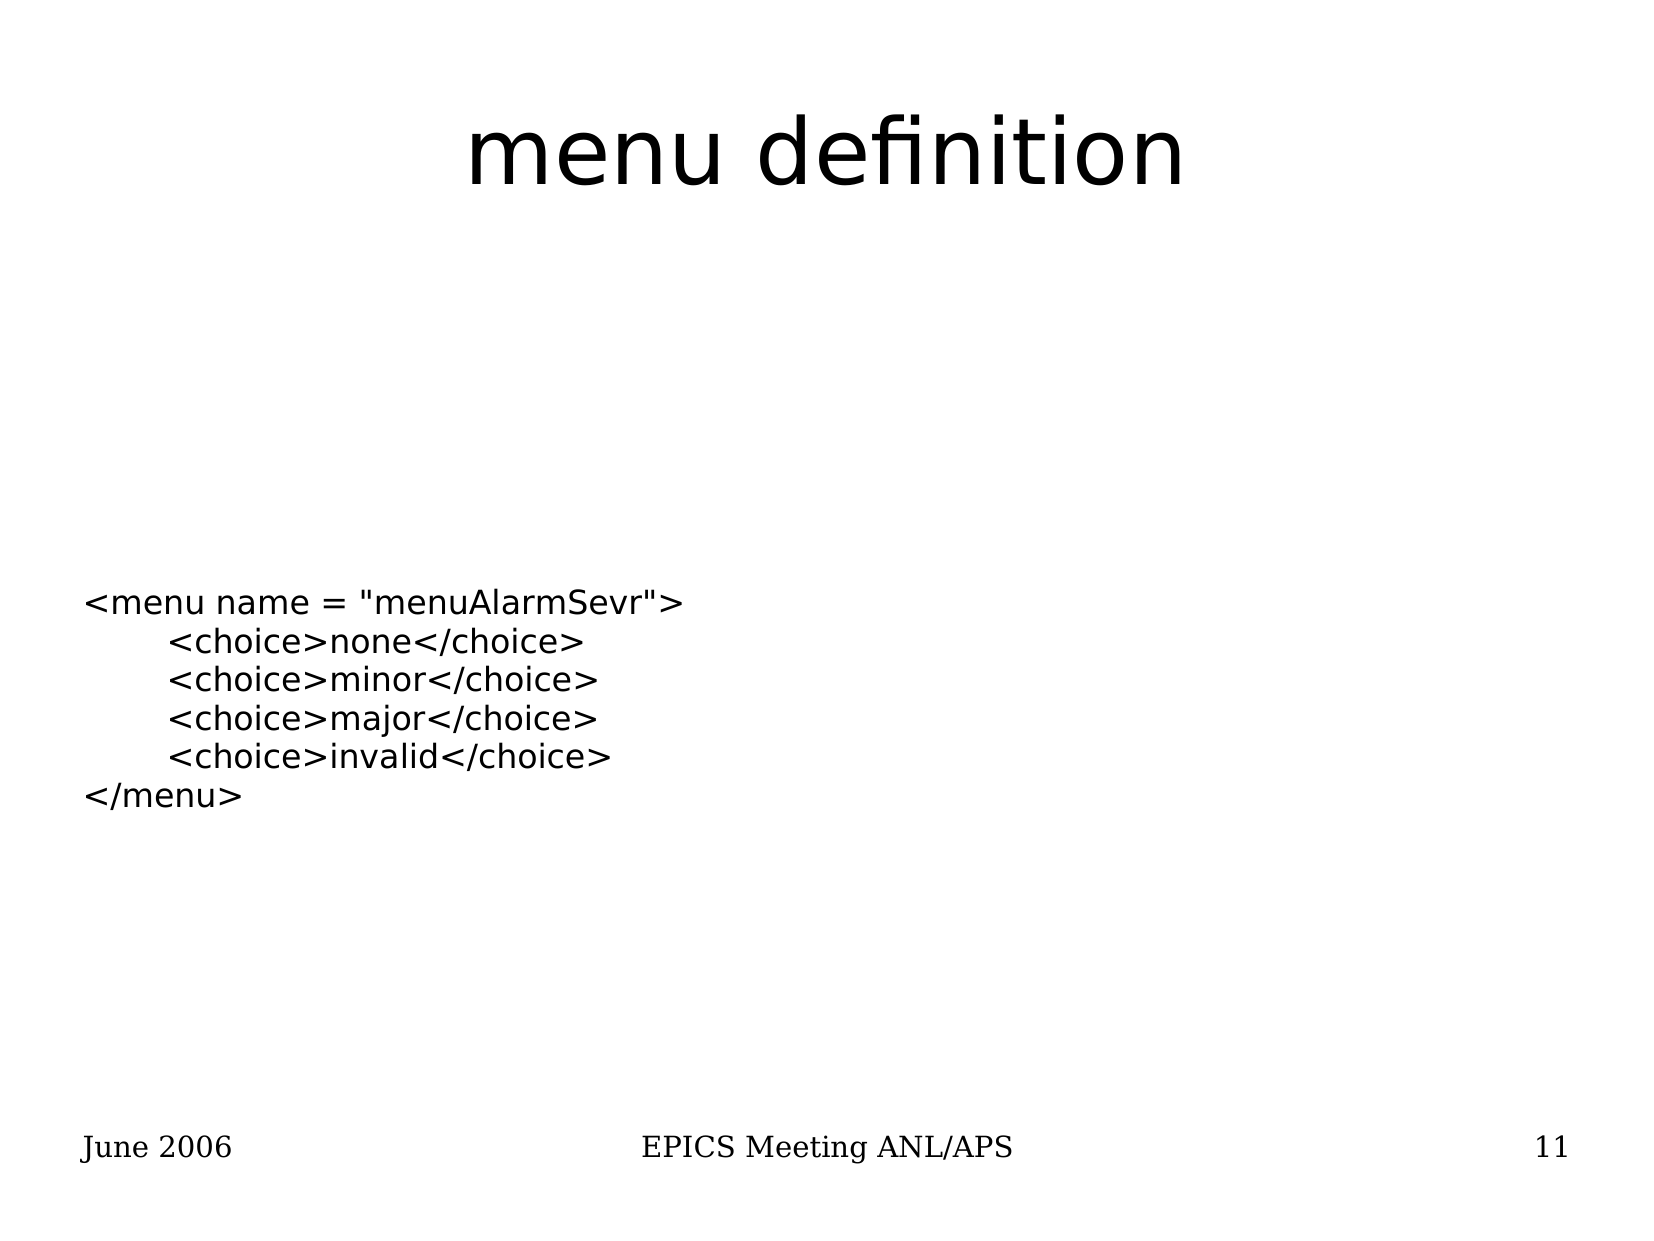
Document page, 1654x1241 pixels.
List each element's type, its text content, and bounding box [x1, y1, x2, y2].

subtitle <menu name = "menuAlarmSevr"> <choice>none</choice> <choice>minor</choice> <choice>major</choice> <choice>invalid</choice> </menu> [82, 290, 1571, 1109]
title menu definition [82, 49, 1571, 257]
